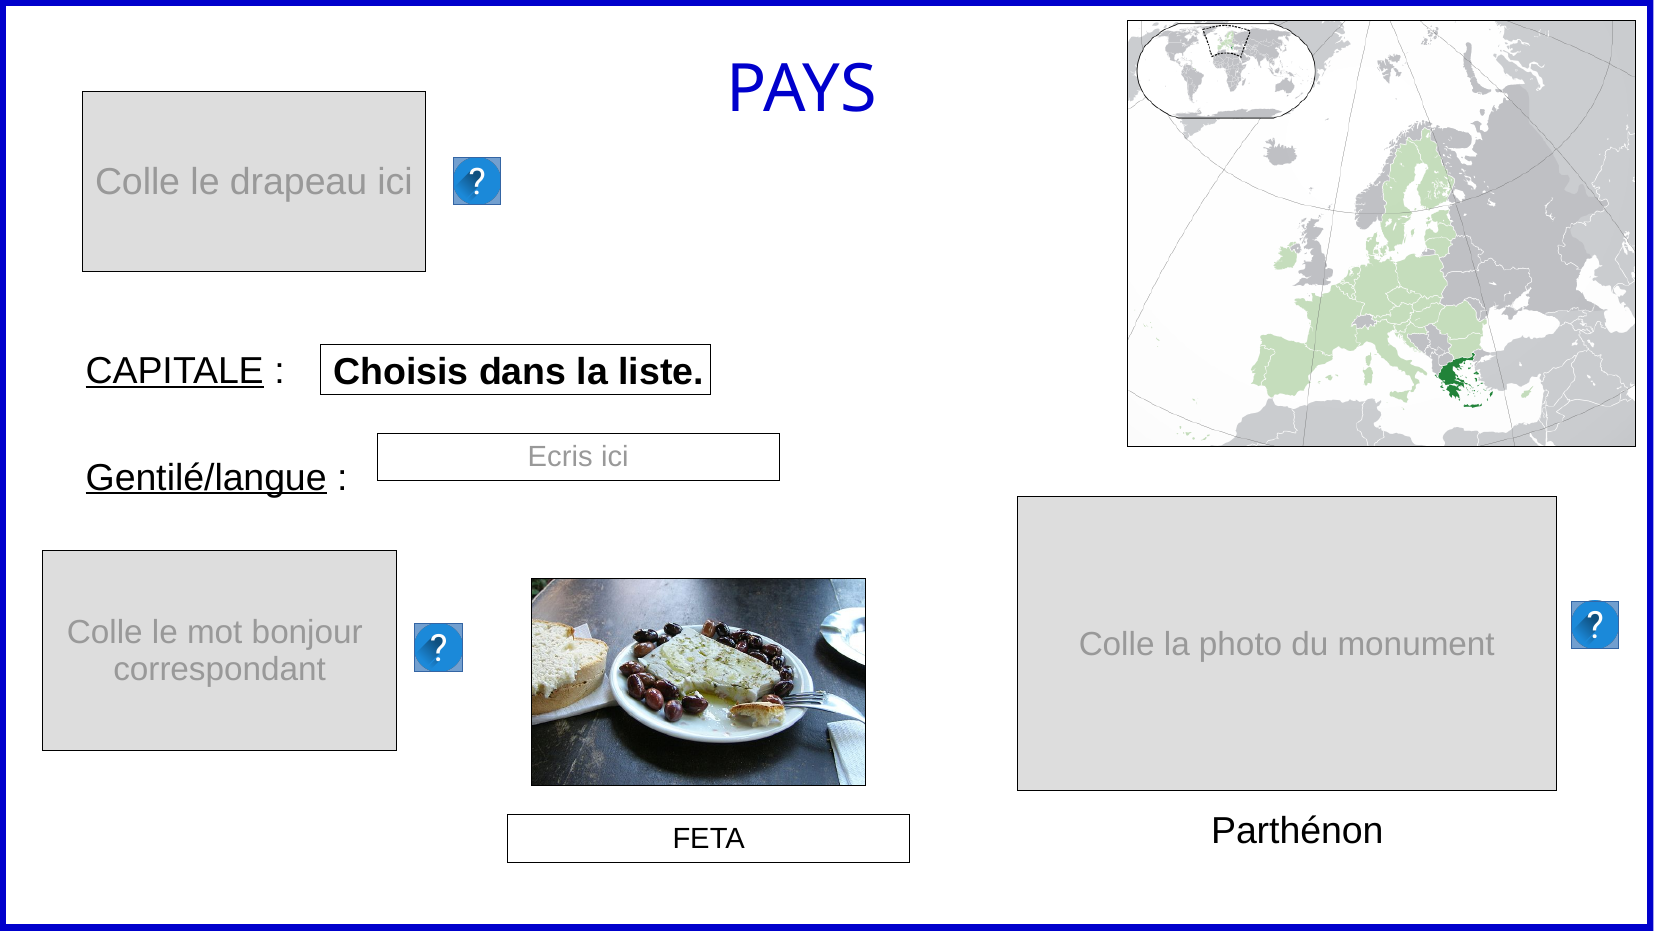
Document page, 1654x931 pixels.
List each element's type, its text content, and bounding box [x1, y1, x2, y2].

text_box FETA [507, 814, 910, 863]
text_box CAPITALE : [70, 342, 308, 400]
picture [453, 157, 501, 205]
text_box Colle le mot bonjour correspondant [42, 550, 397, 751]
text_box PAYS [712, 32, 902, 126]
picture [1127, 20, 1636, 447]
picture [1571, 600, 1619, 649]
text_box Colle la photo du monument [1017, 496, 1557, 791]
picture [414, 623, 463, 672]
text_box Gentilé/langue : [70, 448, 367, 506]
picture [531, 578, 866, 786]
text_box Parthénon [1196, 801, 1409, 859]
text_box Colle le drapeau ici [82, 91, 426, 272]
text_box Ecris ici [377, 433, 780, 481]
